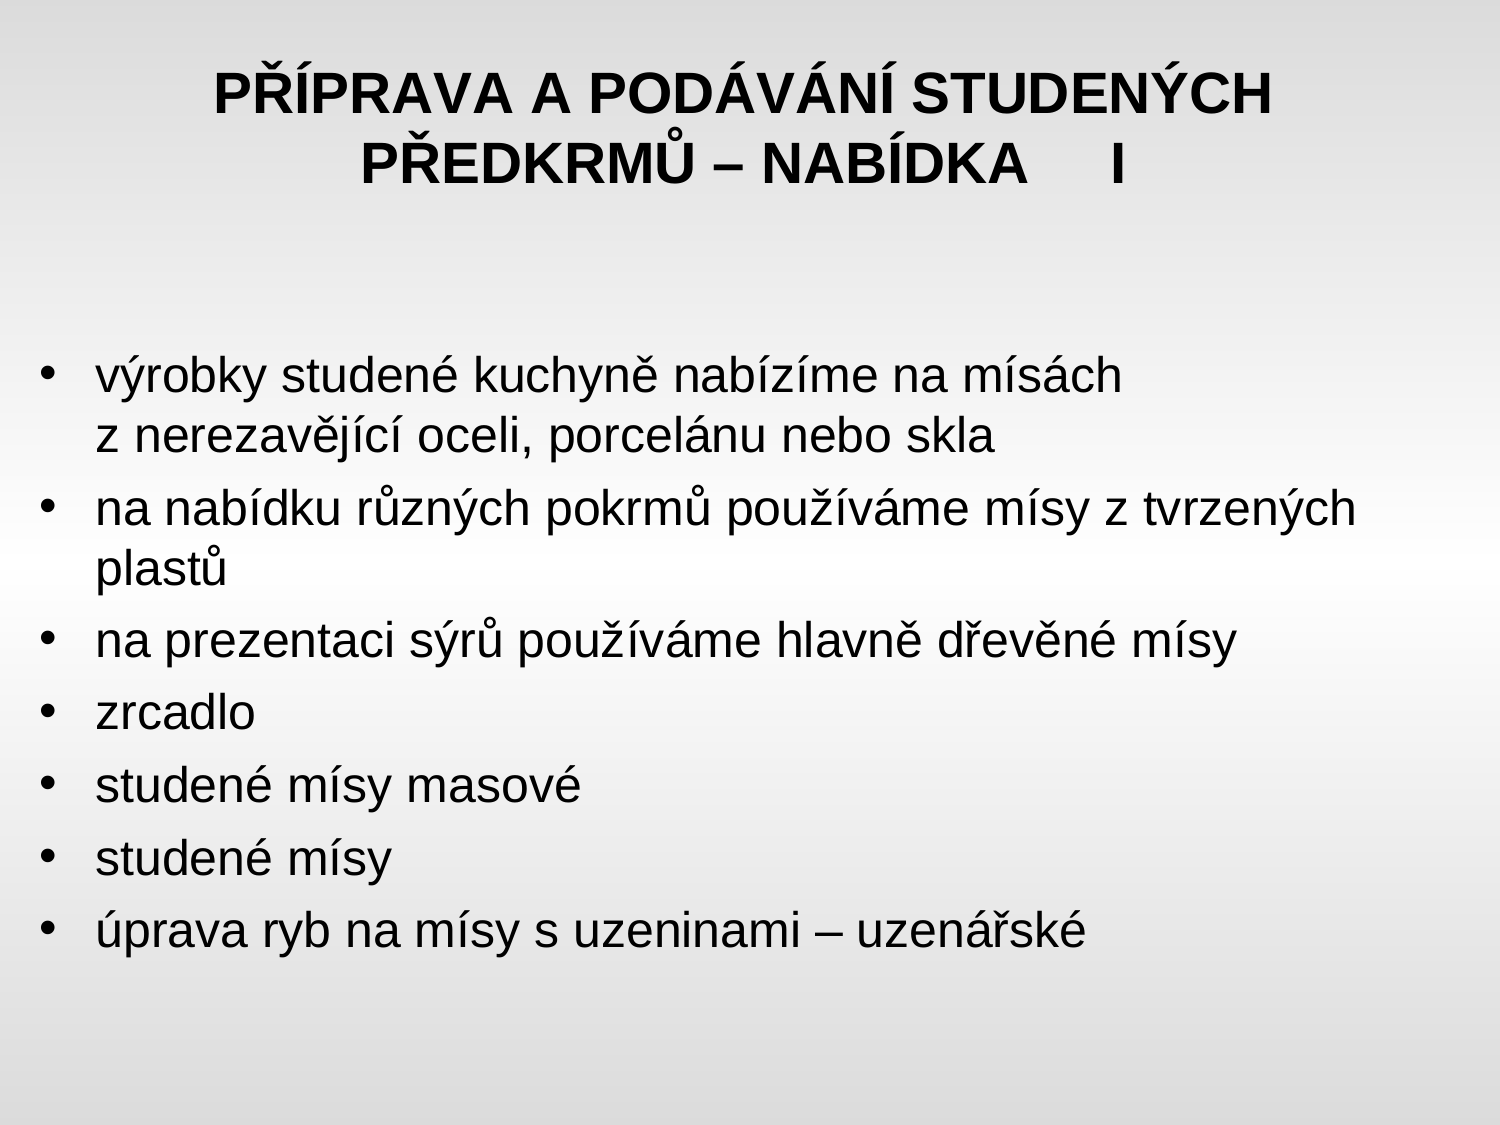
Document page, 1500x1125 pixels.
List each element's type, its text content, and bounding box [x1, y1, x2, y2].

list výrobky studené kuchyně nabízíme na mísách z nerezavějící oceli, porcelánu nebo skla na nabídku různých pokrmů používáme mísy z tvrzených plastů na prezentaci sýrů používáme hlavně dřevěné mísy zrcadlo studené mísy masové studené mísy úprava ryb na mísy s uzeninami – uzenářské [24, 262, 1450, 1101]
title PŘÍPRAVA A PODÁVÁNÍ STUDENÝCH PŘEDKRMŮ – NABÍDKA I [62, 47, 1426, 203]
